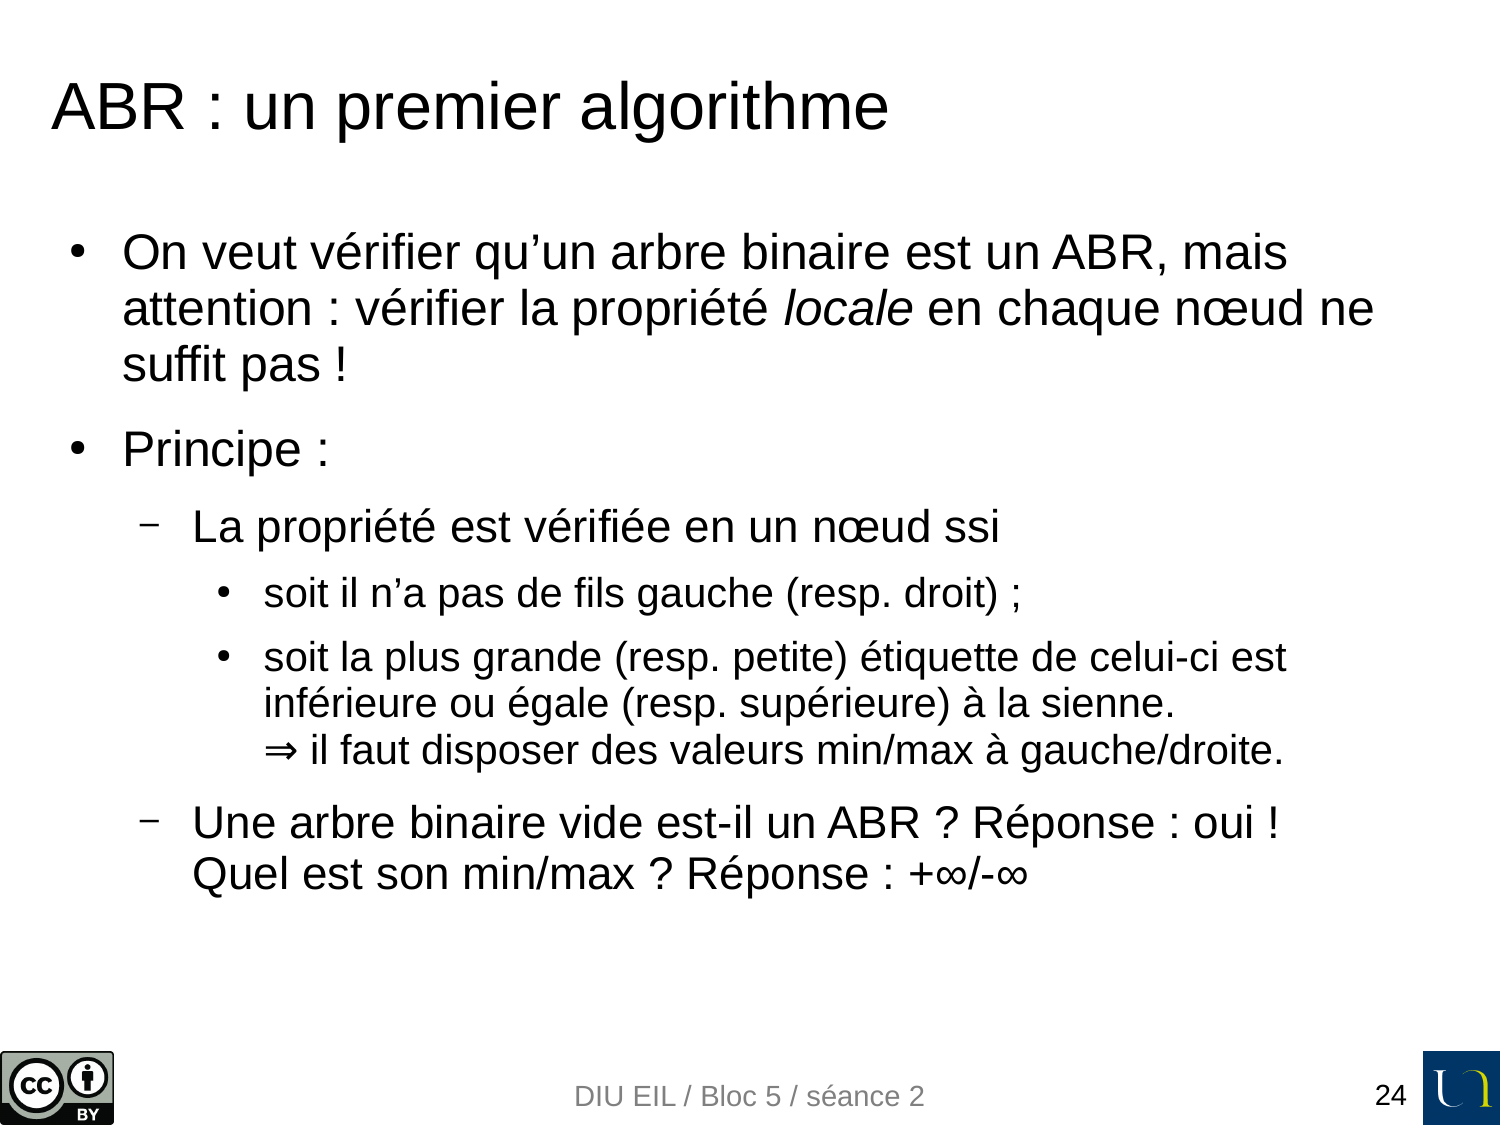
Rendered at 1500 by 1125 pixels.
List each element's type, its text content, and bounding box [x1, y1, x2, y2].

list On veut vérifier qu’un arbre binaire est un ABR, mais attention : vérifier la propriété locale en chaque nœud ne suffit pas ! Principe : La propriété est vérifiée en un nœud ssi soit il n’a pas de fils gauche (resp. droit) ; soit la plus grande (resp. petite) étiquette de celui-ci est inférieure ou égale (resp. supérieure) à la sienne. ⇒ il faut disposer des valeurs min/max à gauche/droite. Une arbre binaire vide est-il un ABR ? Réponse : oui ! Quel est son min/max ? Réponse : +∞/-∞ [51, 224, 1449, 1052]
picture [0, 1051, 114, 1125]
picture [1417, 1051, 1500, 1125]
title ABR : un premier algorithme [51, 44, 1449, 170]
